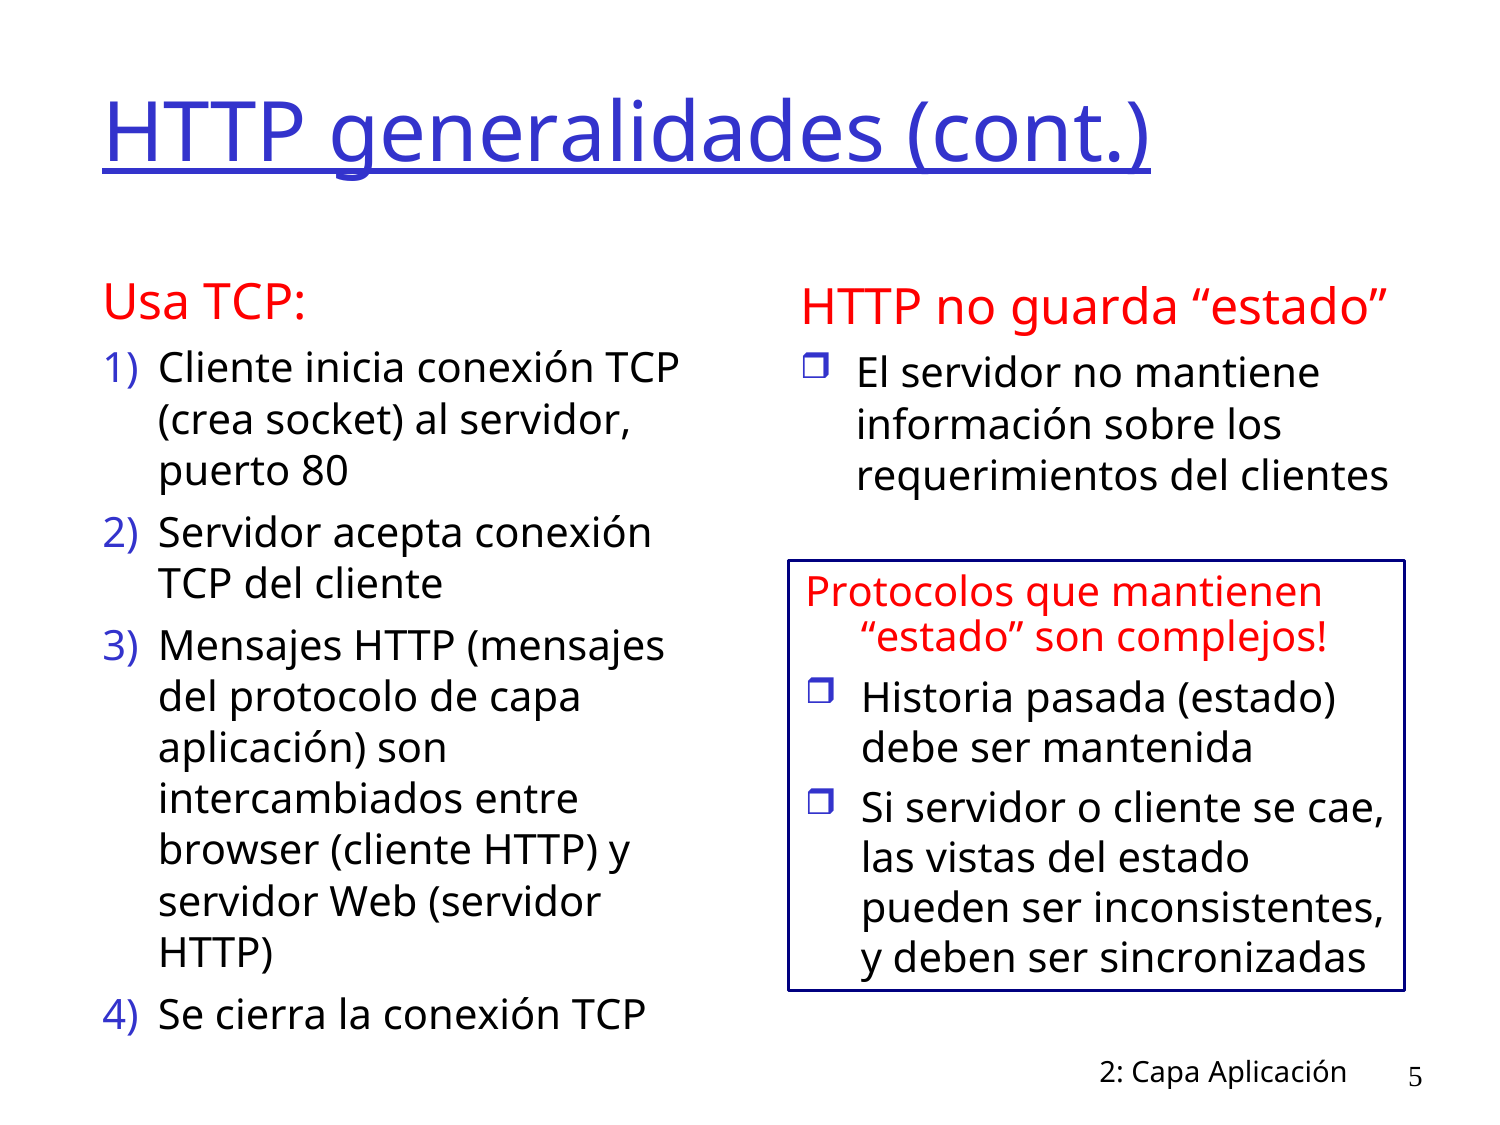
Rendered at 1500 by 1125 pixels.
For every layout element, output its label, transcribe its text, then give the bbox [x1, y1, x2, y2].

text_box Protocolos que mantienen “estado” son complejos! Historia pasada (estado) debe ser mantenida Si servidor o cliente se cae, las vistas del estado pueden ser inconsistentes, y deben ser sincronizadas [788, 560, 1405, 991]
list HTTP no guarda “estado” El servidor no mantiene información sobre los requerimientos del clientes [785, 267, 1412, 516]
list Usa TCP: Cliente inicia conexión TCP (crea socket) al servidor, puerto 80 Servidor acepta conexión TCP del cliente Mensajes HTTP (mensajes del protocolo de capa aplicación) son intercambiados entre browser (cliente HTTP) y servidor Web (servidor HTTP) Se cierra la conexión TCP [87, 262, 740, 1026]
title HTTP generalidades (cont.) [87, 37, 1363, 225]
